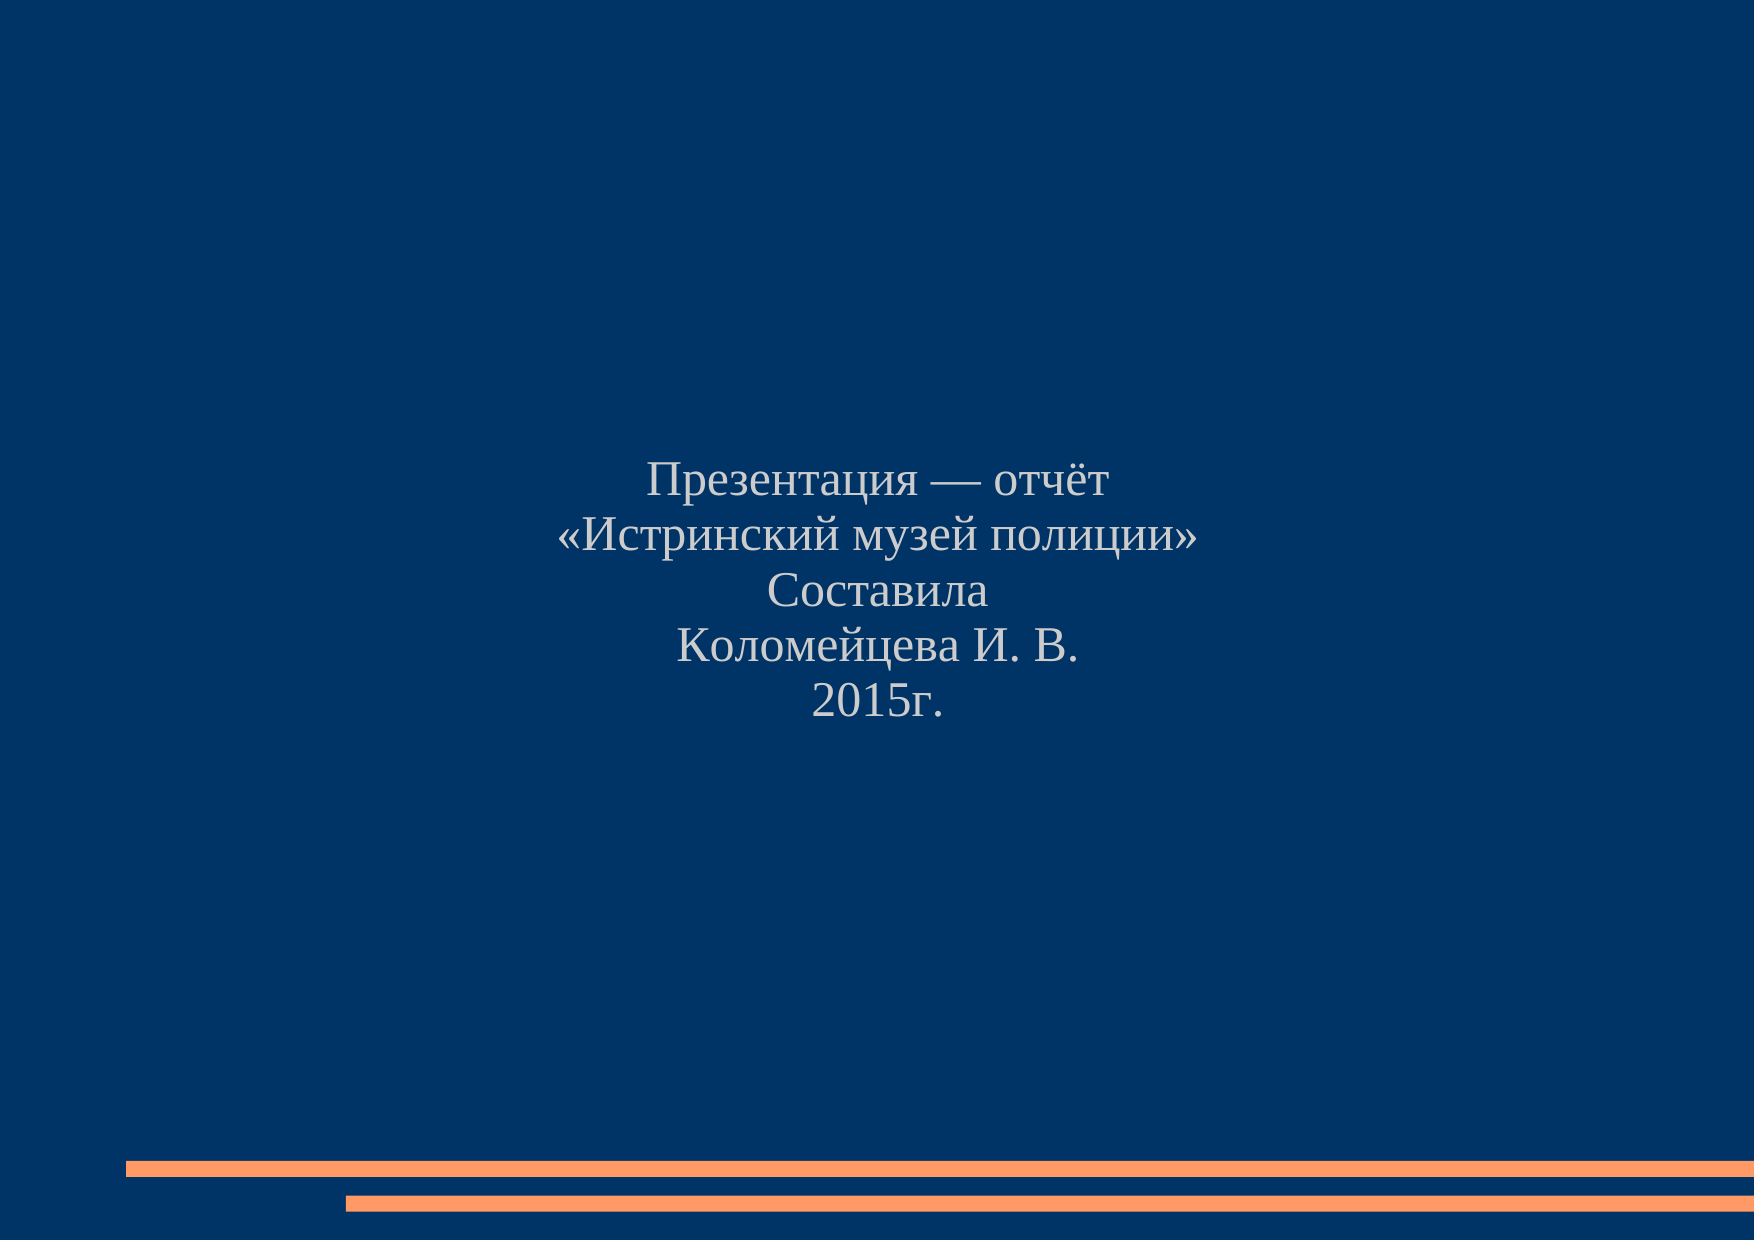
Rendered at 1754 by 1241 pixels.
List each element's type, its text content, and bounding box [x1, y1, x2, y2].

subtitle Презентация — отчёт «Истринский музей полиции» Составила Коломейцева И. В. 2015г. [128, 46, 1627, 1132]
